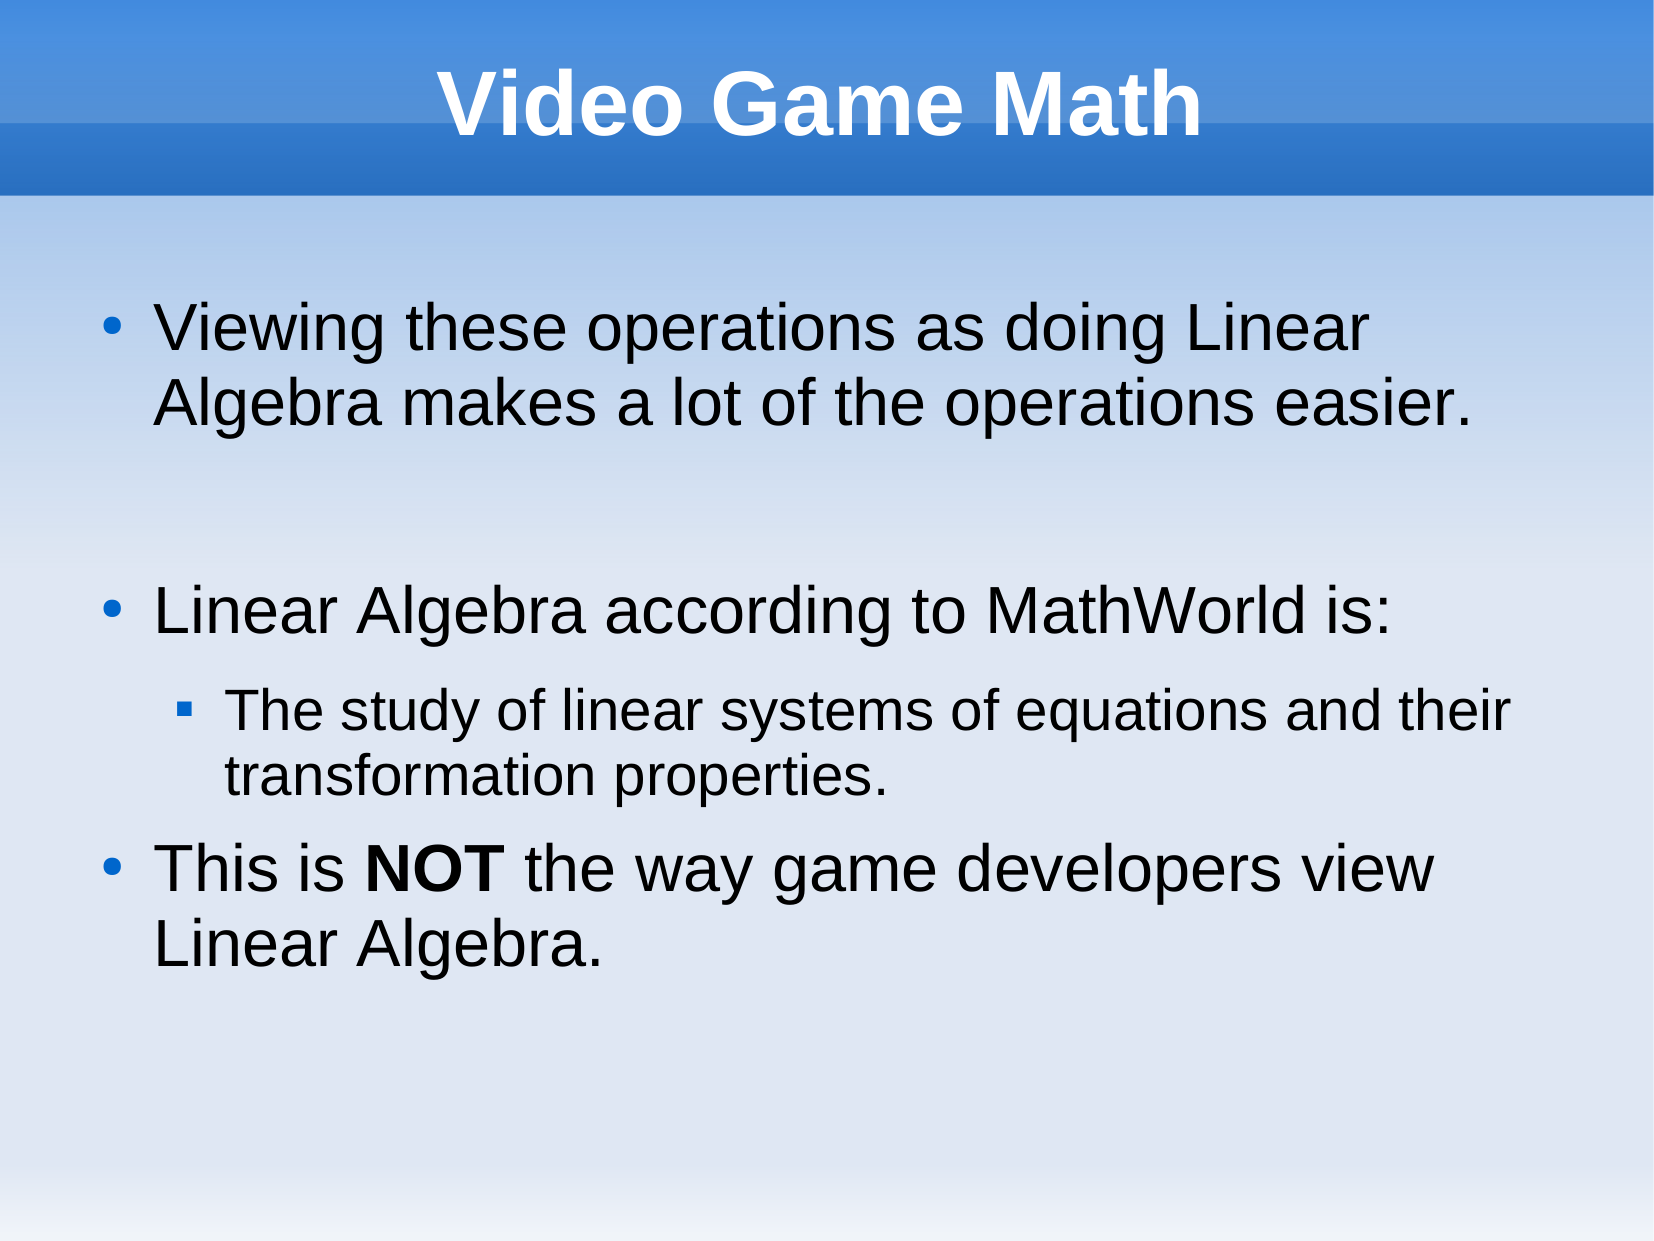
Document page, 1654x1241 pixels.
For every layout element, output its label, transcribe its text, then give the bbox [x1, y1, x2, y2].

title Video Game Math [76, 0, 1565, 208]
list Viewing these operations as doing Linear Algebra makes a lot of the operations easier. Linear Algebra according to MathWorld is: The study of linear systems of equations and their transformation properties. This is NOT the way game developers view Linear Algebra. [82, 290, 1571, 1109]
picture [0, 0, 1654, 1241]
